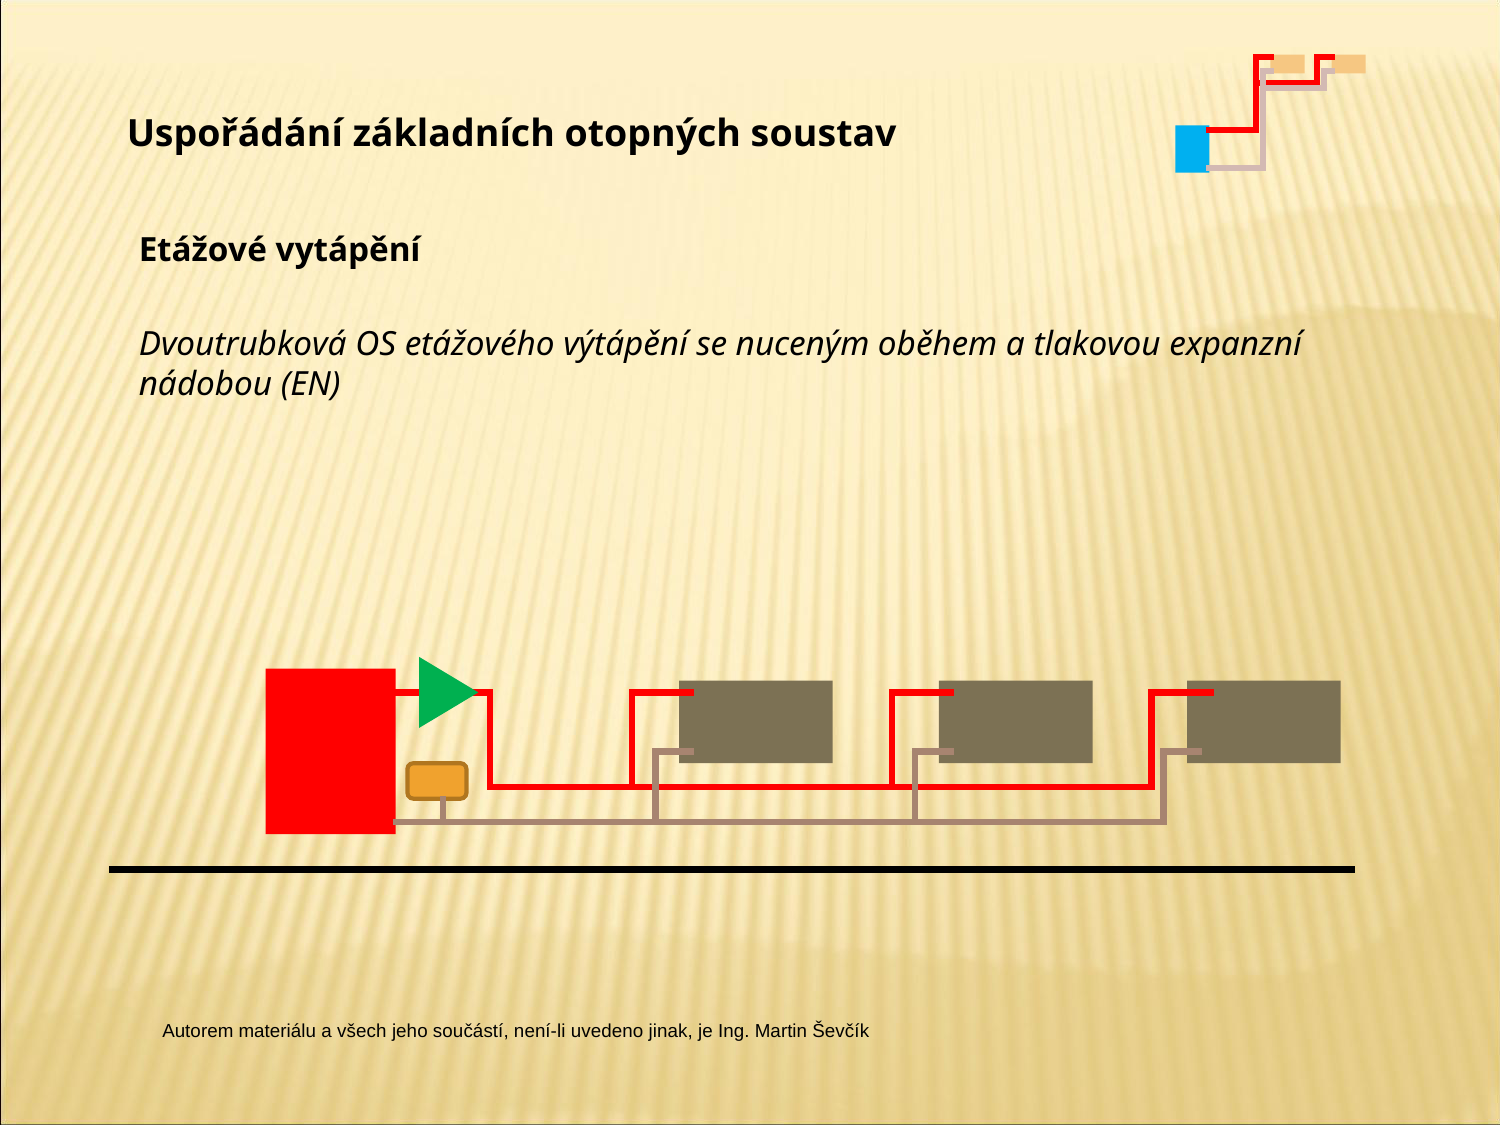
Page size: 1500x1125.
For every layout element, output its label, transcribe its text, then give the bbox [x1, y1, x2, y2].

picture [0, 0, 1500, 1125]
text_box [1175, 125, 1210, 173]
text_box [1270, 54, 1305, 74]
text_box [1187, 680, 1341, 764]
text_box Uspořádání základních otopných soustav [112, 101, 1034, 163]
text_box [265, 668, 396, 835]
text_box [1331, 54, 1366, 74]
text_box Dvoutrubková OS etážového výtápění se nuceným oběhem a tlakovou expanzní nádobou (EN) [123, 314, 1353, 410]
text_box Autorem materiálu a všech jeho součástí, není-li uvedeno jinak, je Ing. Martin Ševčík [147, 1011, 1365, 1050]
text_box [407, 763, 467, 799]
text_box [419, 656, 479, 728]
text_box [938, 680, 1093, 764]
text_box [679, 680, 833, 764]
text_box Etážové vytápění [123, 219, 1046, 276]
